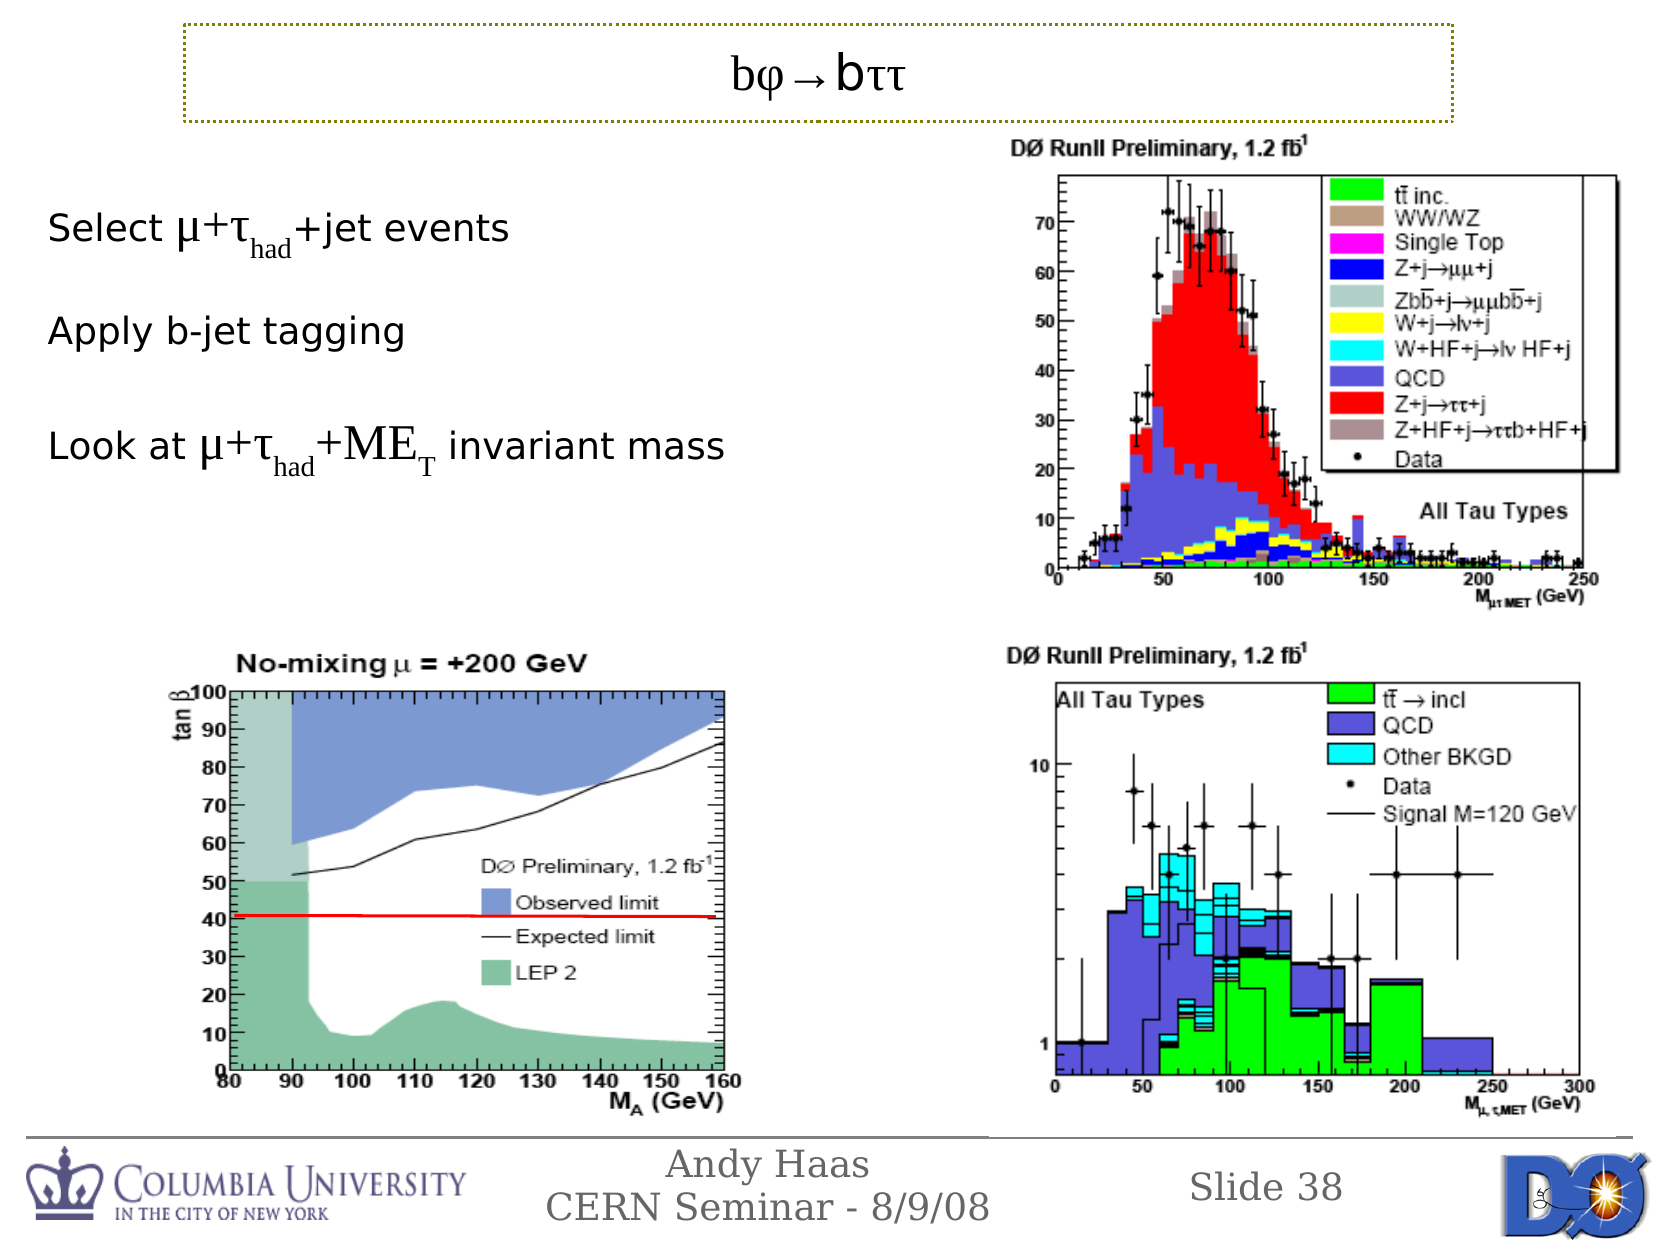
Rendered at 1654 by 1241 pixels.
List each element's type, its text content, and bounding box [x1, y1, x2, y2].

picture [989, 629, 1616, 1137]
picture [1497, 1149, 1654, 1241]
picture [997, 127, 1638, 628]
title bφ→bττ [184, 24, 1453, 122]
picture [153, 643, 762, 1130]
list Select μ+τhad+jet events Apply b-jet tagging Look at μ+τhad+MET invariant mass [30, 140, 765, 642]
